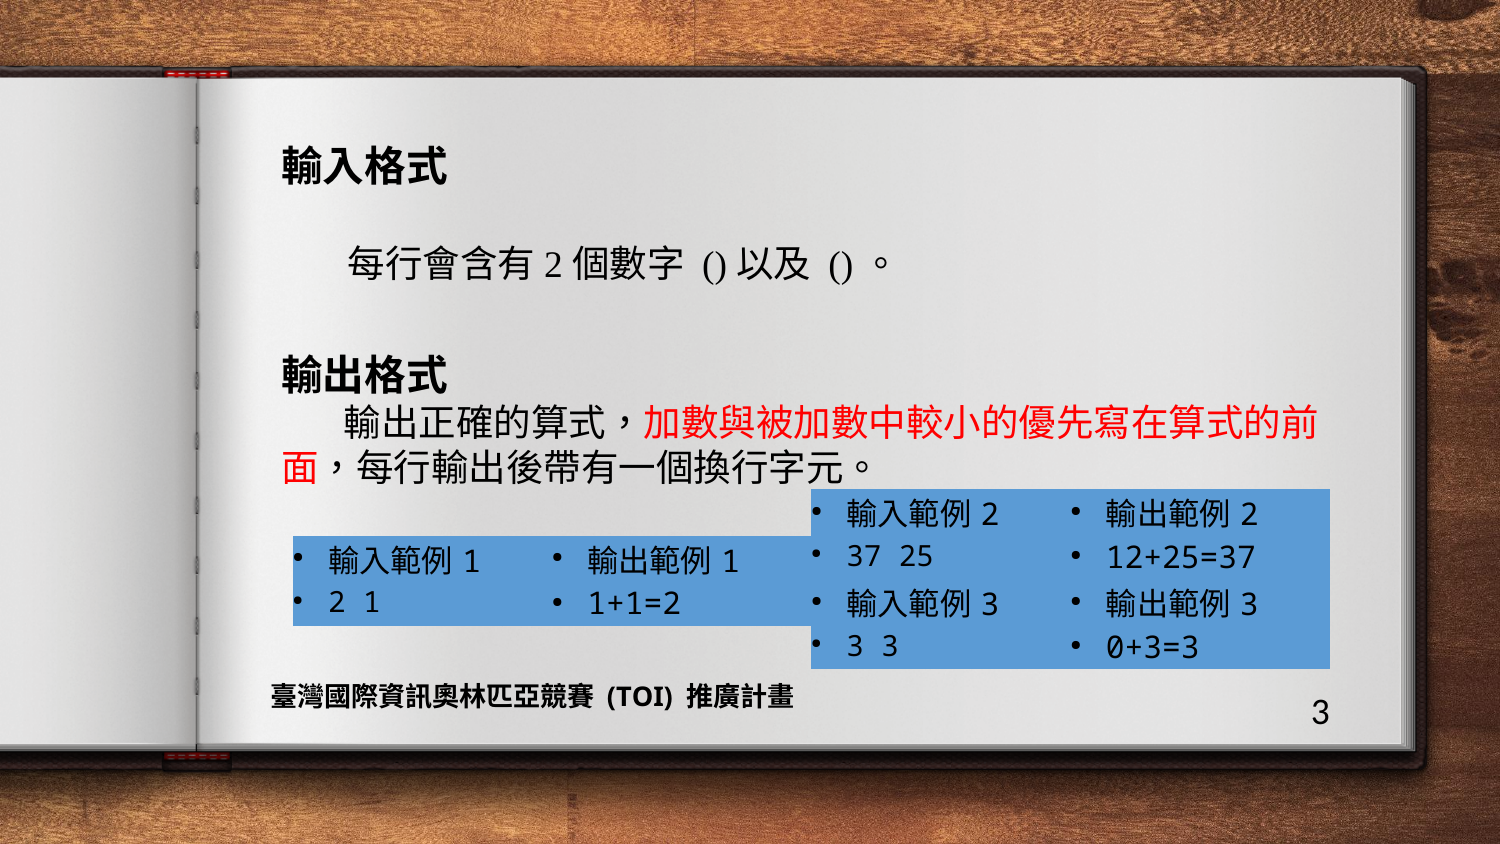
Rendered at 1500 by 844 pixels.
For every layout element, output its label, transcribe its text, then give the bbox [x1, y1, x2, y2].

table_header 輸出範例1 1+1=2 [552, 536, 811, 626]
table_header 輸出範例3 0+3=3 [1070, 579, 1330, 669]
table_header 輸入範例1 2 1 [293, 536, 552, 626]
table_header 輸入範例3 3 3 [811, 579, 1070, 669]
text_box 輸出格式 輸出正確的算式，加數與被加數中較小的優先寫在算式的前面，每行輸出後帶有一個換行字元。 [266, 342, 1368, 542]
text_box 輸入格式 每行會含有2個數字 ()以及 ()。 [266, 132, 1356, 330]
table_header 輸入範例2 37 25 [811, 489, 1070, 579]
table_header 輸出範例2 12+25=37 [1070, 489, 1330, 579]
text_box [1295, 672, 1386, 737]
